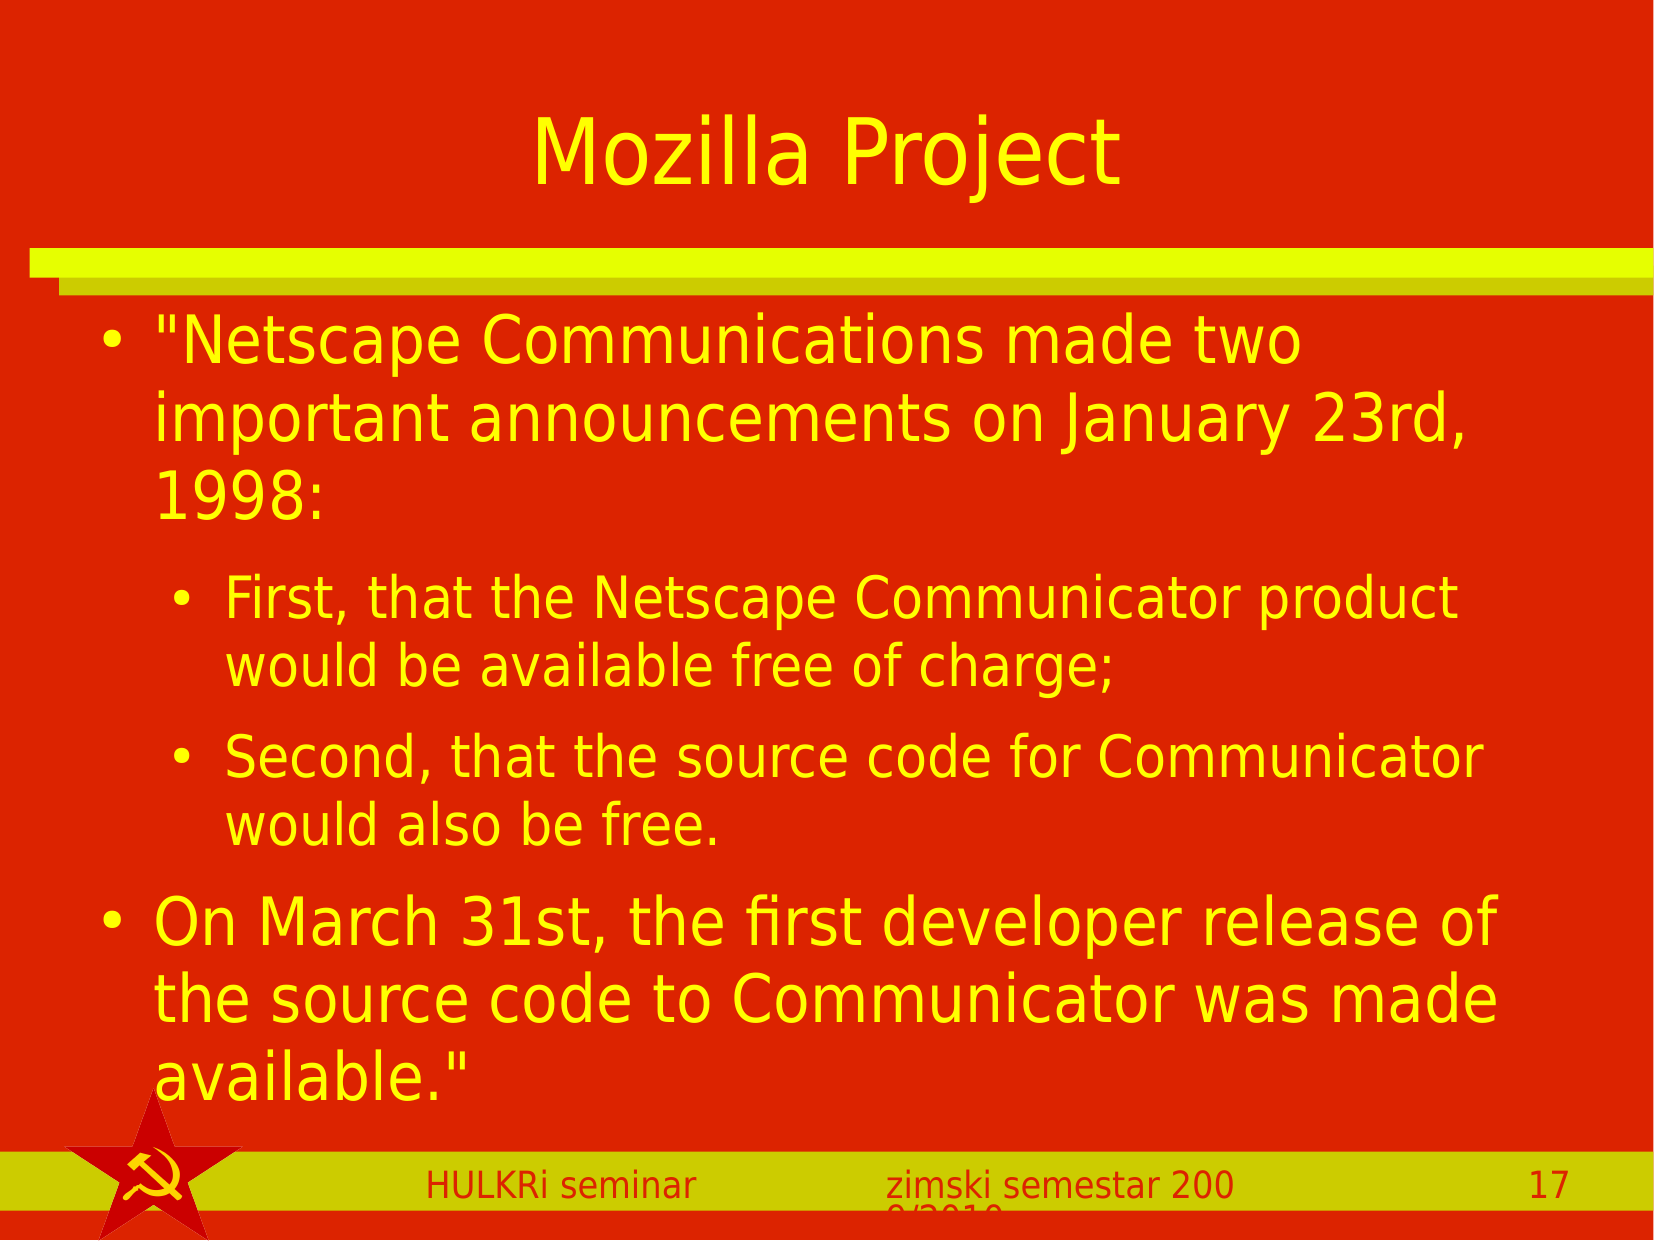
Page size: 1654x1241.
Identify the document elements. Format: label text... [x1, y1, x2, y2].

list "Netscape Communications made two important announcements on January 23rd, 1998: First, that the Netscape Communicator product would be available free of charge; Second, that the source code for Communicator would also be free. On March 31st, the first developer release of the source code to Communicator was made available." [82, 302, 1571, 1117]
title Mozilla Project [82, 49, 1571, 257]
picture [64, 1088, 243, 1241]
